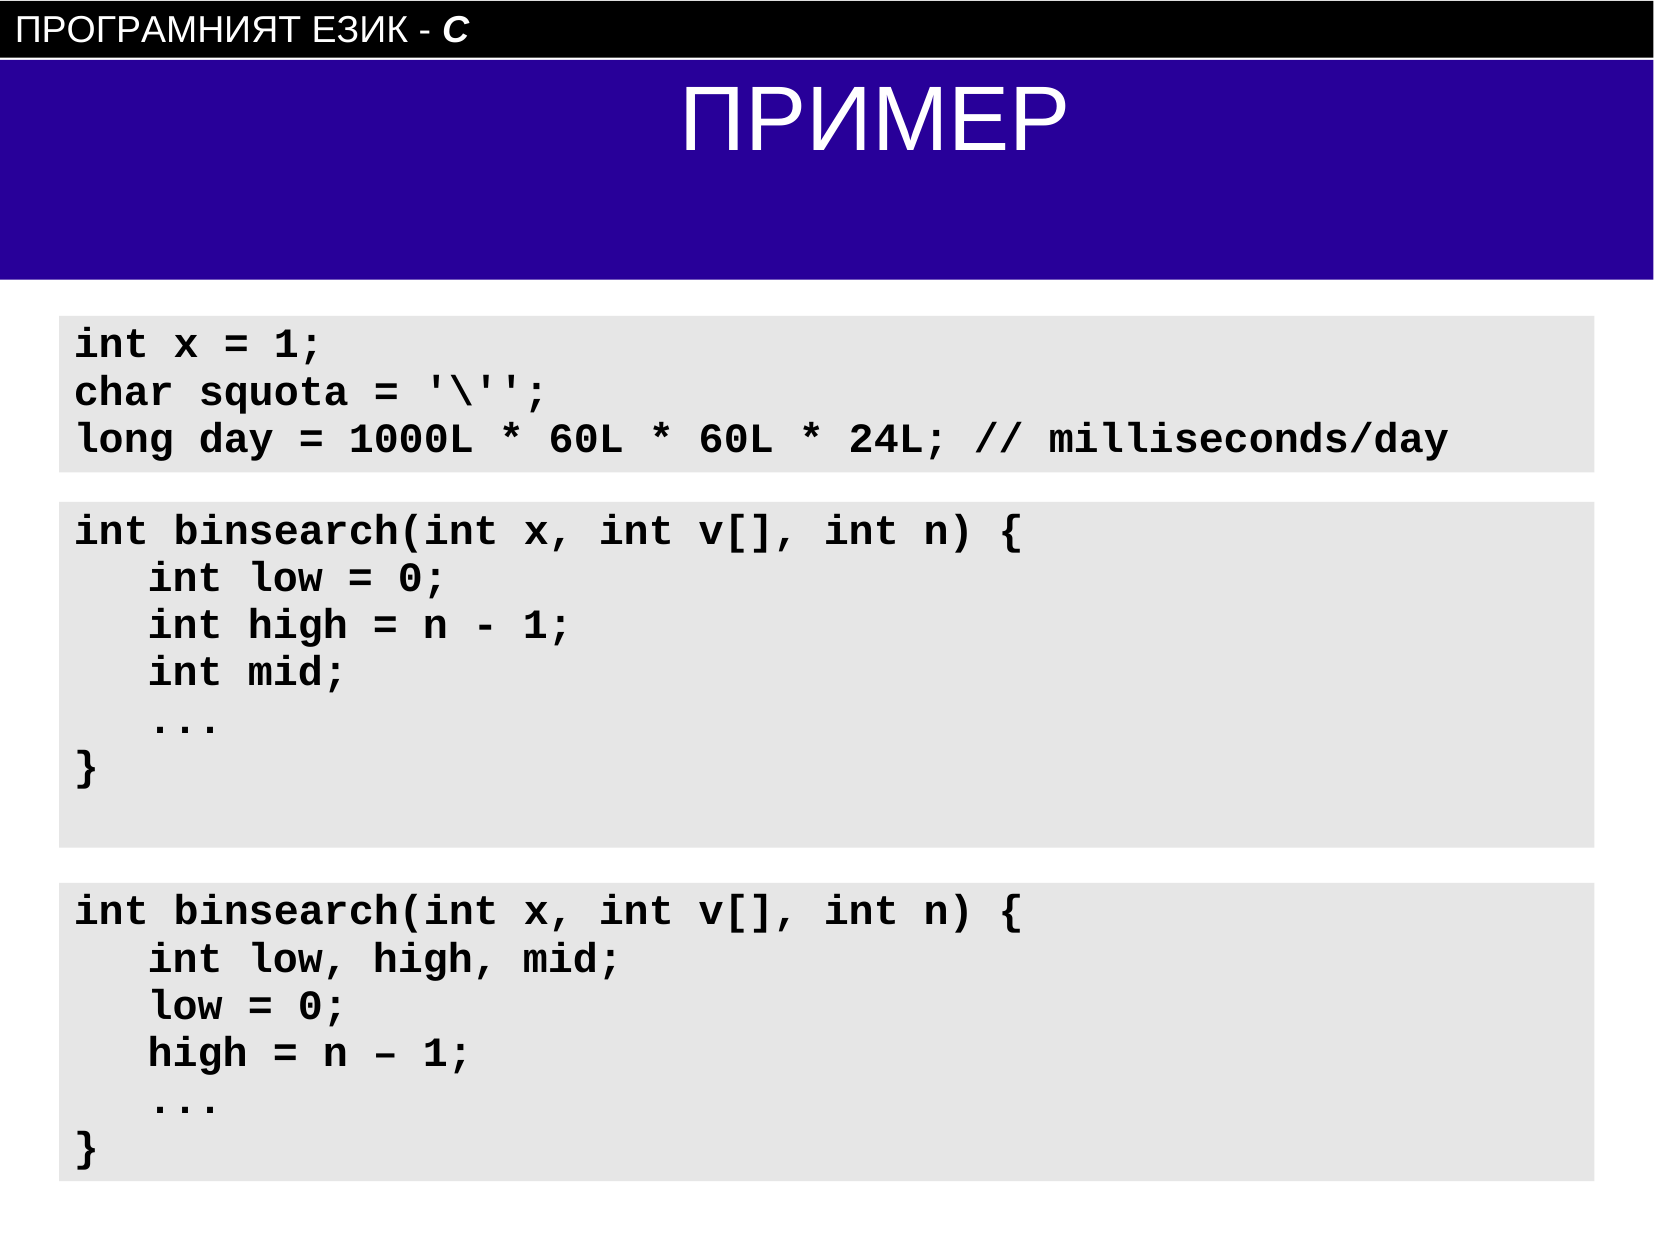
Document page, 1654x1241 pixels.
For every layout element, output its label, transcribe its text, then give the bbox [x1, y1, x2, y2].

text_box int x = 1; char squota = '\''; long day = 1000L * 60L * 60L * 24L; // milliseconds/day [59, 315, 1595, 473]
text_box int binsearch(int x, int v[], int n) { int low = 0; int high = n - 1; int mid; ... } [59, 501, 1595, 848]
text_box ПРОГРАМНИЯT ЕЗИК - С [0, 0, 1654, 58]
text_box ПРИМЕР [0, 59, 1654, 280]
text_box int binsearch(int x, int v[], int n) { int low, high, mid; low = 0; high = n – 1; ... } [59, 882, 1595, 1182]
